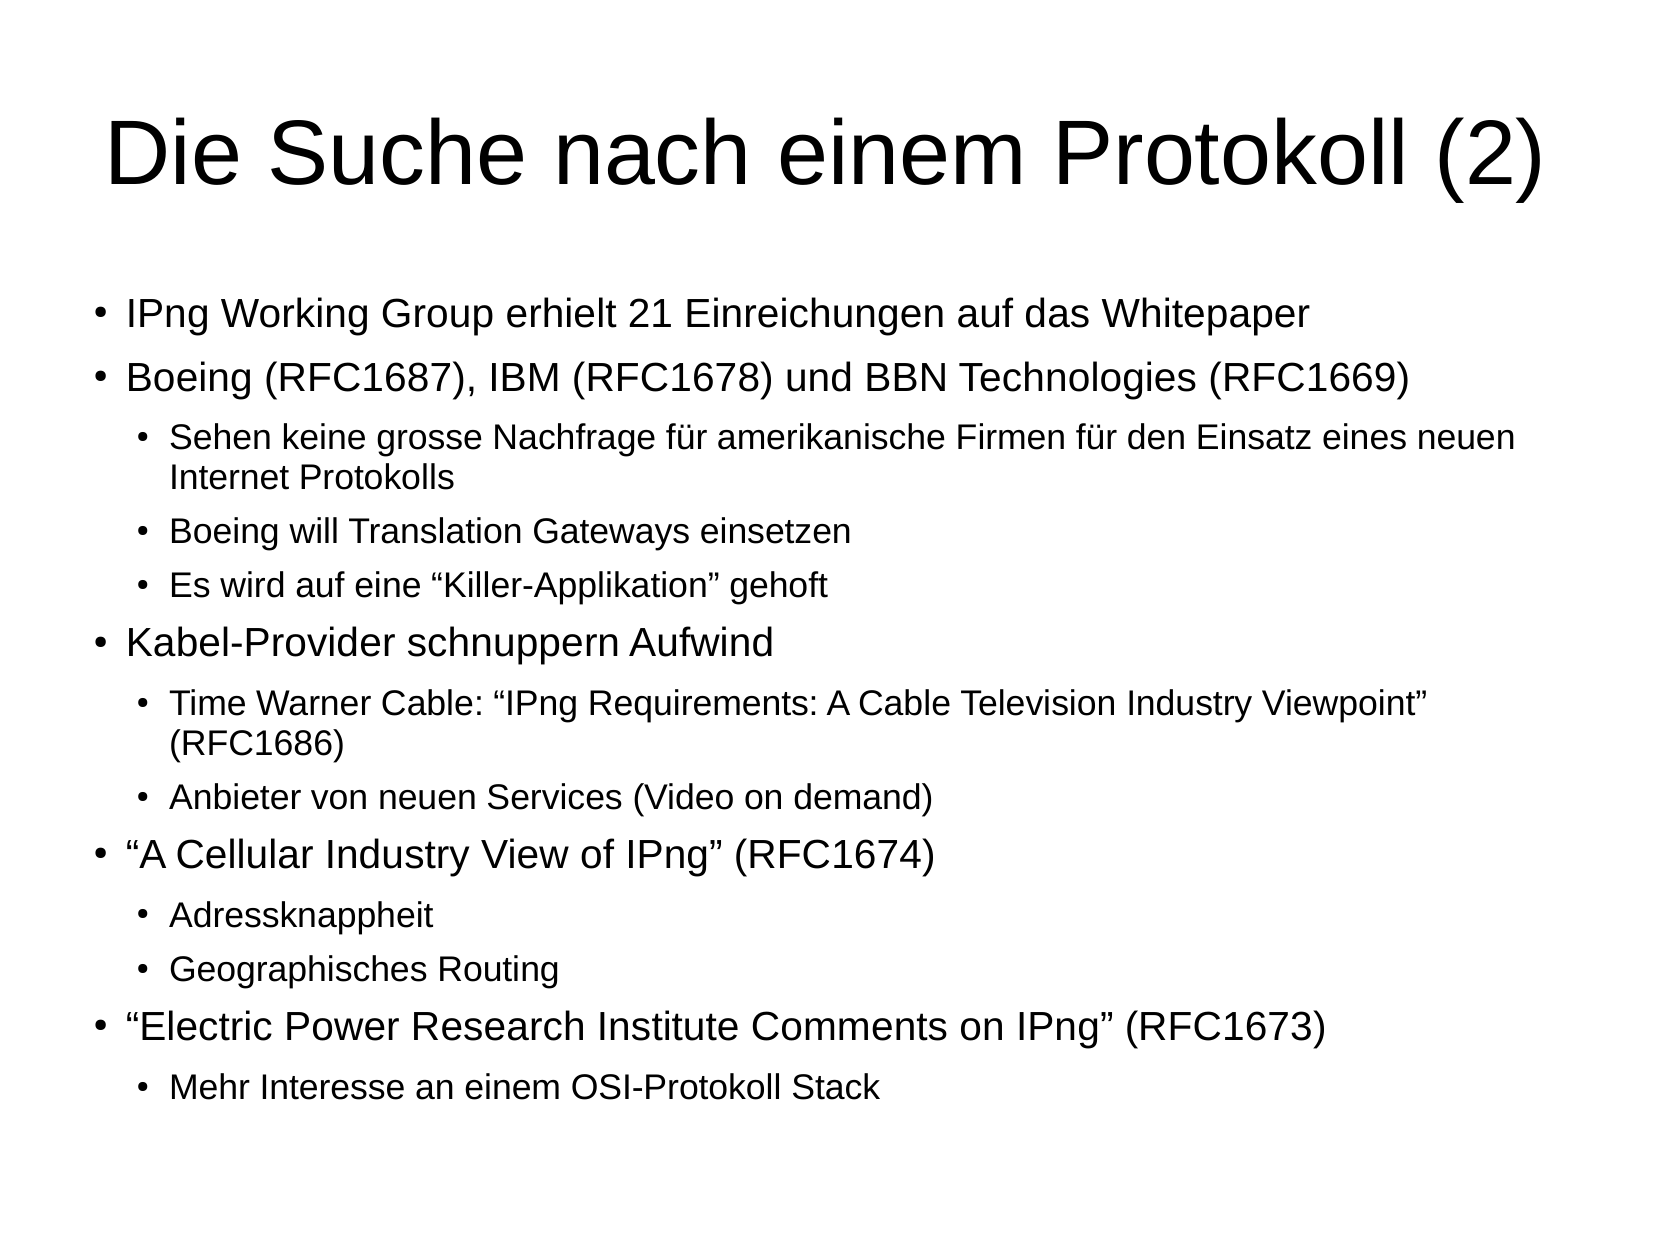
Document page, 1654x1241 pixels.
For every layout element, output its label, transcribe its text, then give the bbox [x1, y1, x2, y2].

list IPng Working Group erhielt 21 Einreichungen auf das Whitepaper Boeing (RFC1687), IBM (RFC1678) und BBN Technologies (RFC1669) Sehen keine grosse Nachfrage für amerikanische Firmen für den Einsatz eines neuen Internet Protokolls Boeing will Translation Gateways einsetzen Es wird auf eine “Killer-Applikation” gehoft Kabel-Provider schnuppern Aufwind Time Warner Cable: “IPng Requirements: A Cable Television Industry Viewpoint” (RFC1686) Anbieter von neuen Services (Video on demand) “A Cellular Industry View of IPng” (RFC1674) Adressknappheit Geographisches Routing “Electric Power Research Institute Comments on IPng” (RFC1673) Mehr Interesse an einem OSI-Protokoll Stack [82, 290, 1571, 1109]
title Die Suche nach einem Protokoll (2) [82, 49, 1571, 257]
